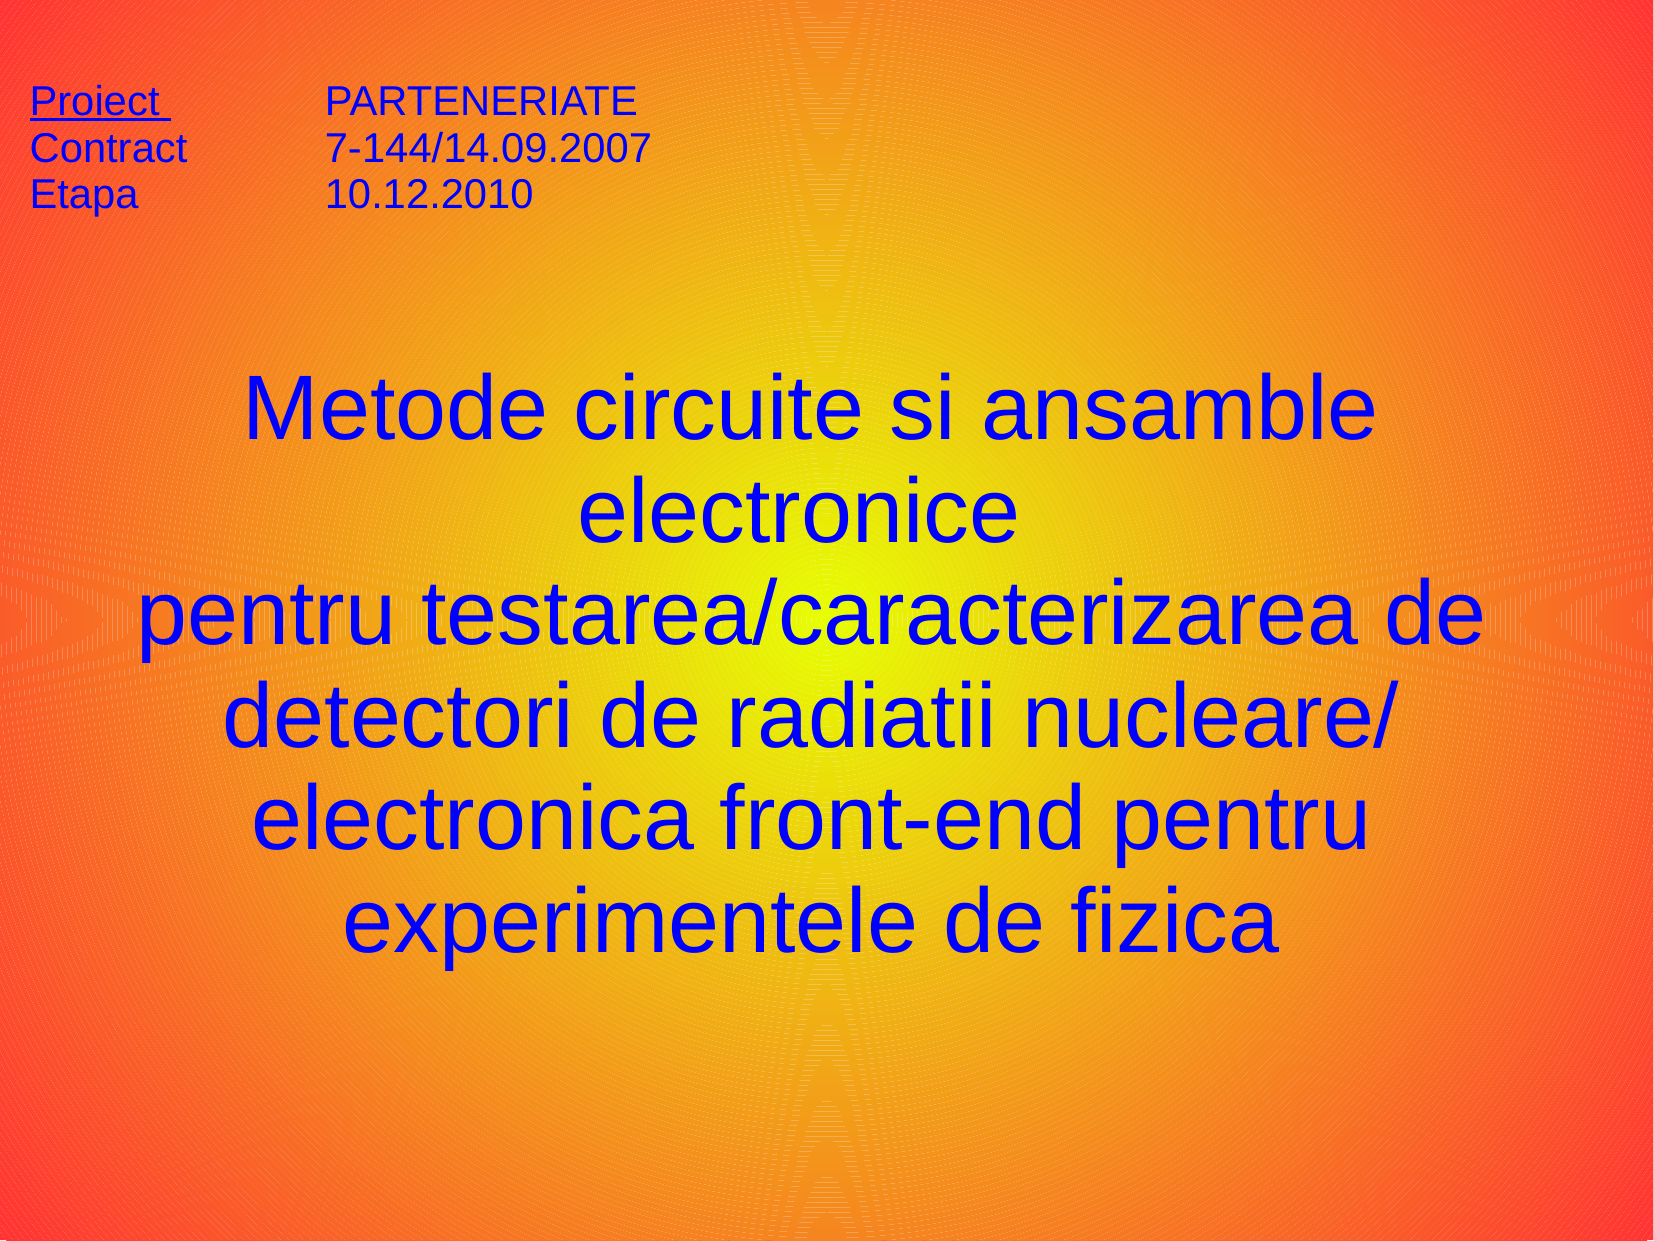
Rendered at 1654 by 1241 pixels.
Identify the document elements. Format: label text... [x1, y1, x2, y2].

text_box Proiect PARTENERIATE Contract 7-144/14.09.2007 Etapa 10.12.2010 Metode circuite si ansamble electronice pentru testarea/caracterizarea de detectori de radiatii nucleare/ electronica front-end pentru experimentele de fizica [29, 76, 1595, 1123]
